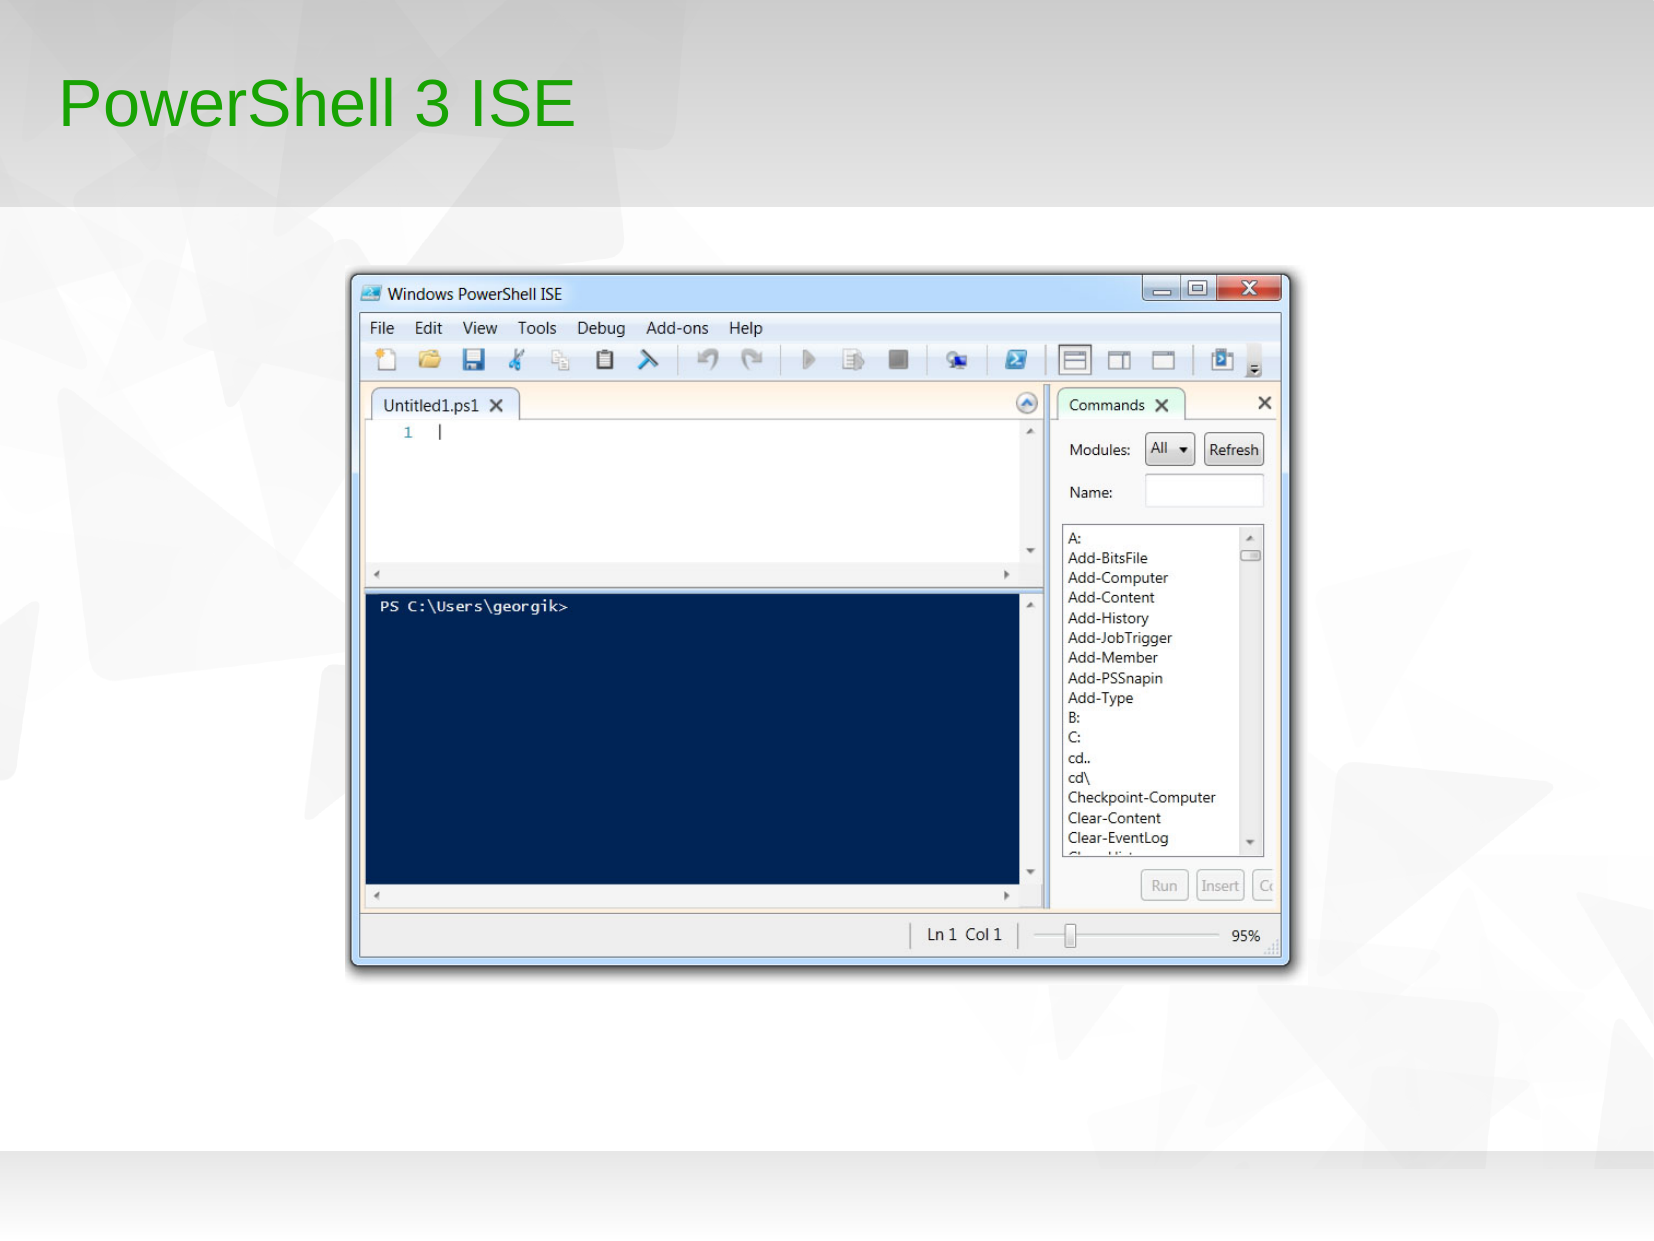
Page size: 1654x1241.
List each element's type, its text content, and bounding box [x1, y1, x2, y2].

title PowerShell 3 ISE [59, 29, 1595, 178]
picture [0, 0, 1654, 1169]
